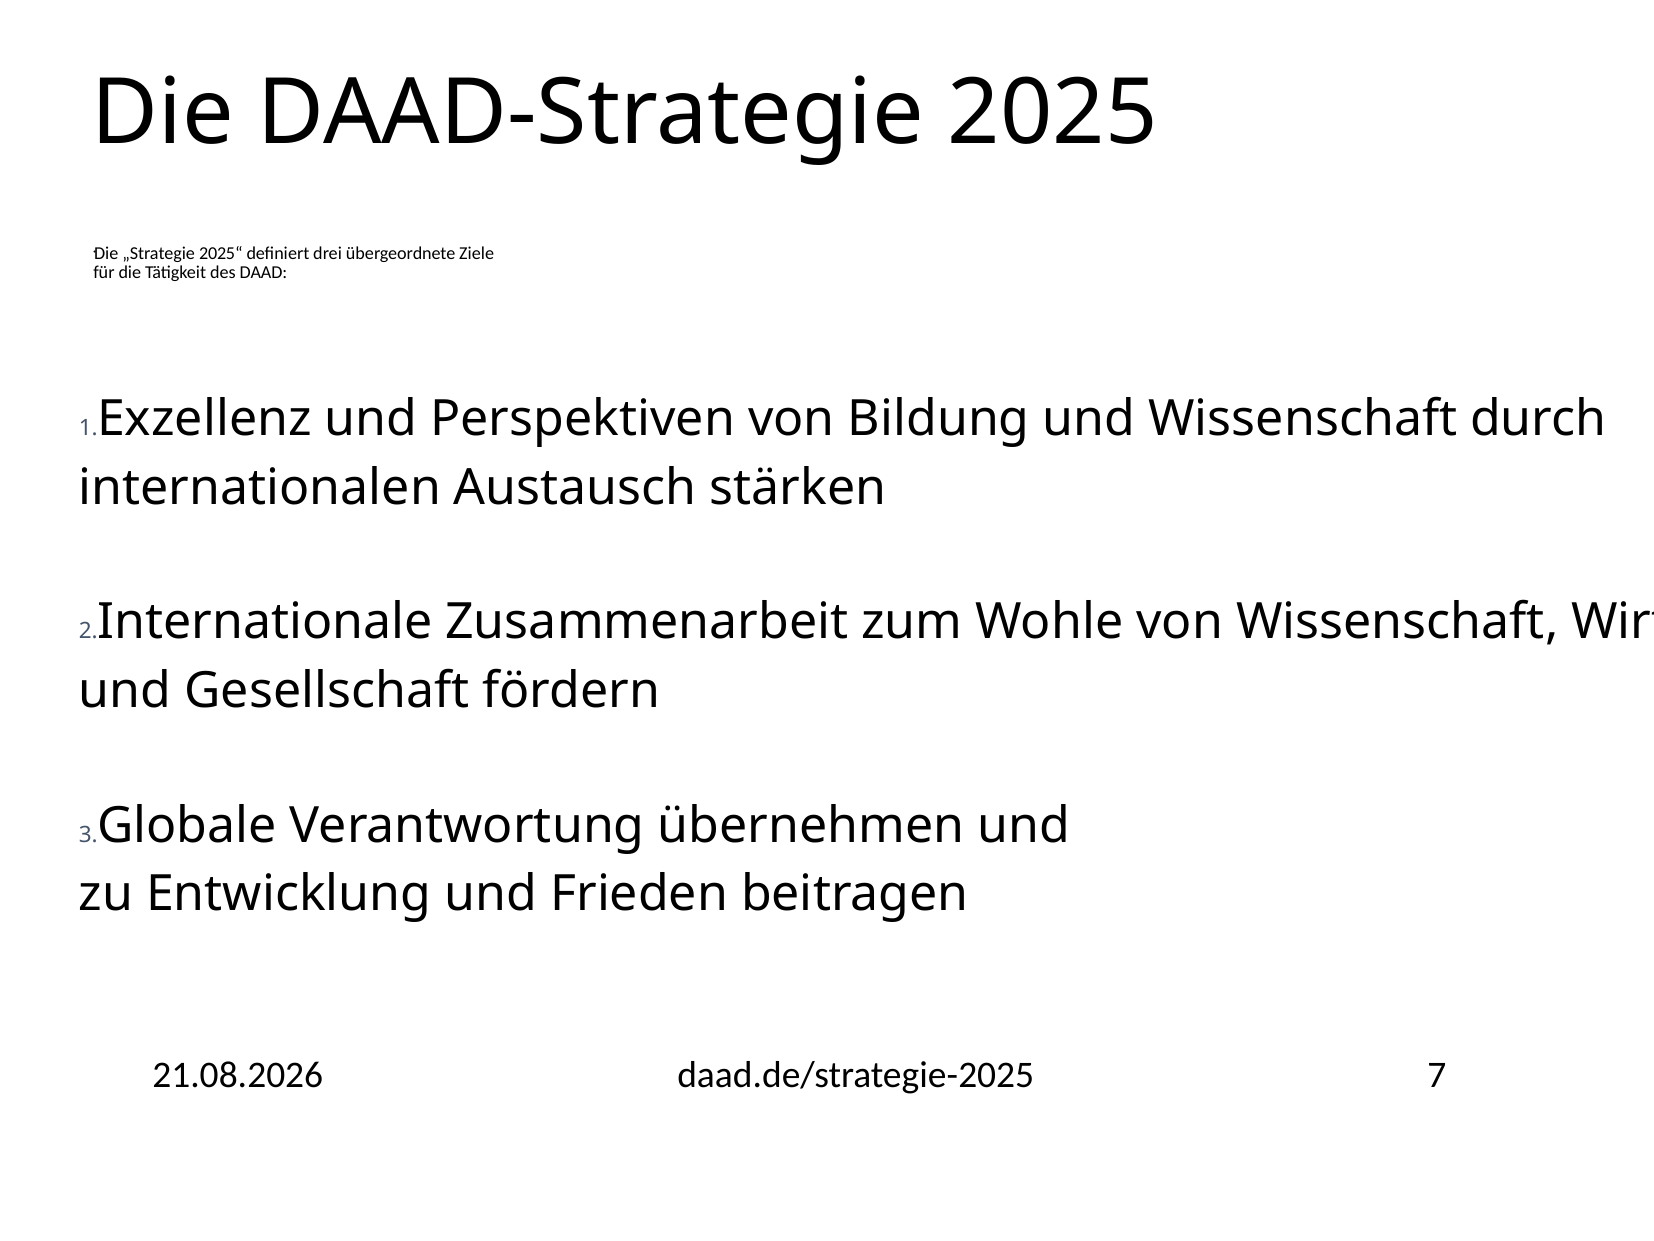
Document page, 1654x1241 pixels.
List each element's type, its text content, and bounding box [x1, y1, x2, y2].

title Die DAAD-Strategie 2025 [77, 56, 1654, 118]
text_box 04.10.2023 [137, 1042, 588, 1103]
text_box daad.de/strategie-2025 [662, 1042, 1338, 1103]
text_box Exzellenz und Perspektiven von Bildung und Wissenschaft durch internationalen Austausch stärken Internationale Zusammenarbeit zum Wohle von Wissenschaft, Wirtschaft und Gesellschaft fördern Globale Verantwortung übernehmen und zu Entwicklung und Frieden beitragen [78, 382, 1654, 437]
list Die „Strategie 2025“ definiert drei übergeordnete Ziele für die Tätigkeit des DAAD: [78, 236, 1560, 291]
text_box [1412, 1042, 1654, 1103]
